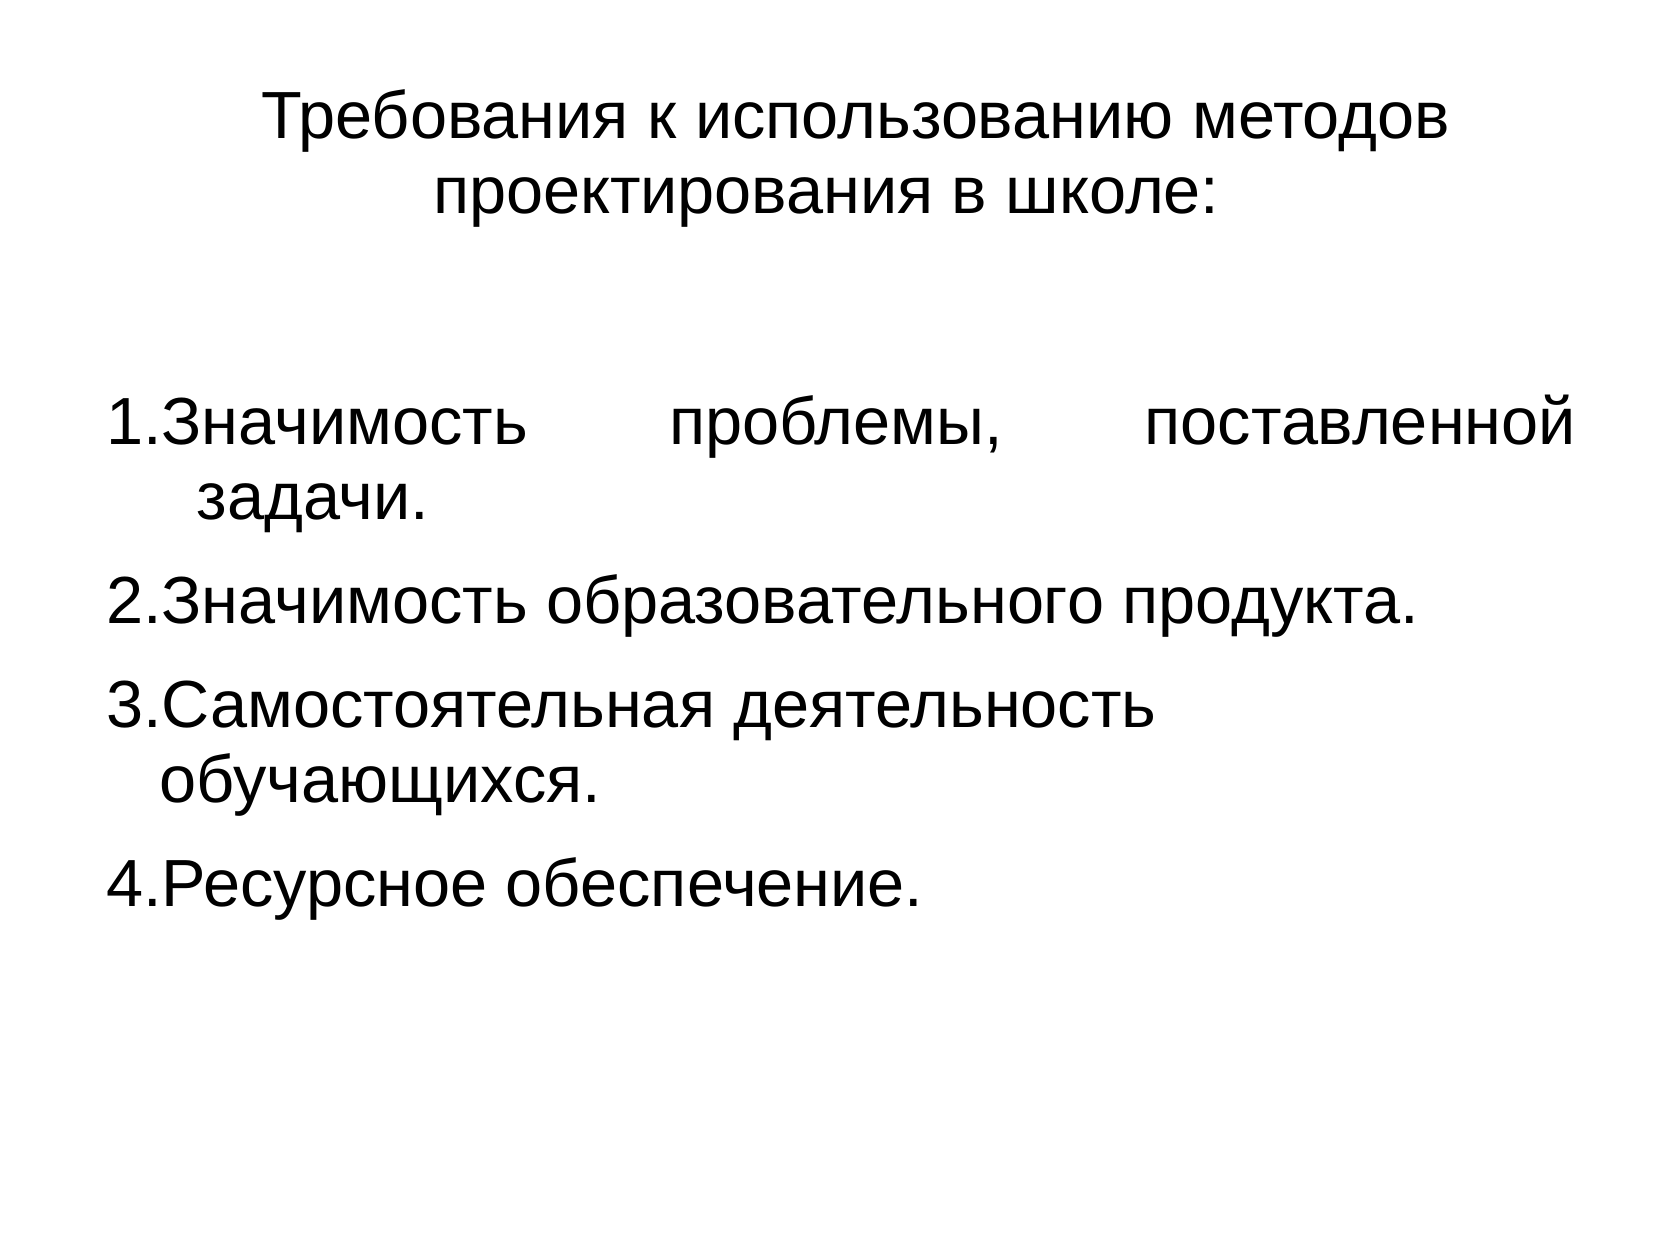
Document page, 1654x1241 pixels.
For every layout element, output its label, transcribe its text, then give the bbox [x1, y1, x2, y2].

list Значимость проблемы, поставленной задачи. Значимость образовательного продукта. Самостоятельная деятельность обучающихся. Ресурсное обеспечение. [88, 383, 1577, 945]
title Требования к использованию методов проектирования в школе: [82, 56, 1571, 250]
